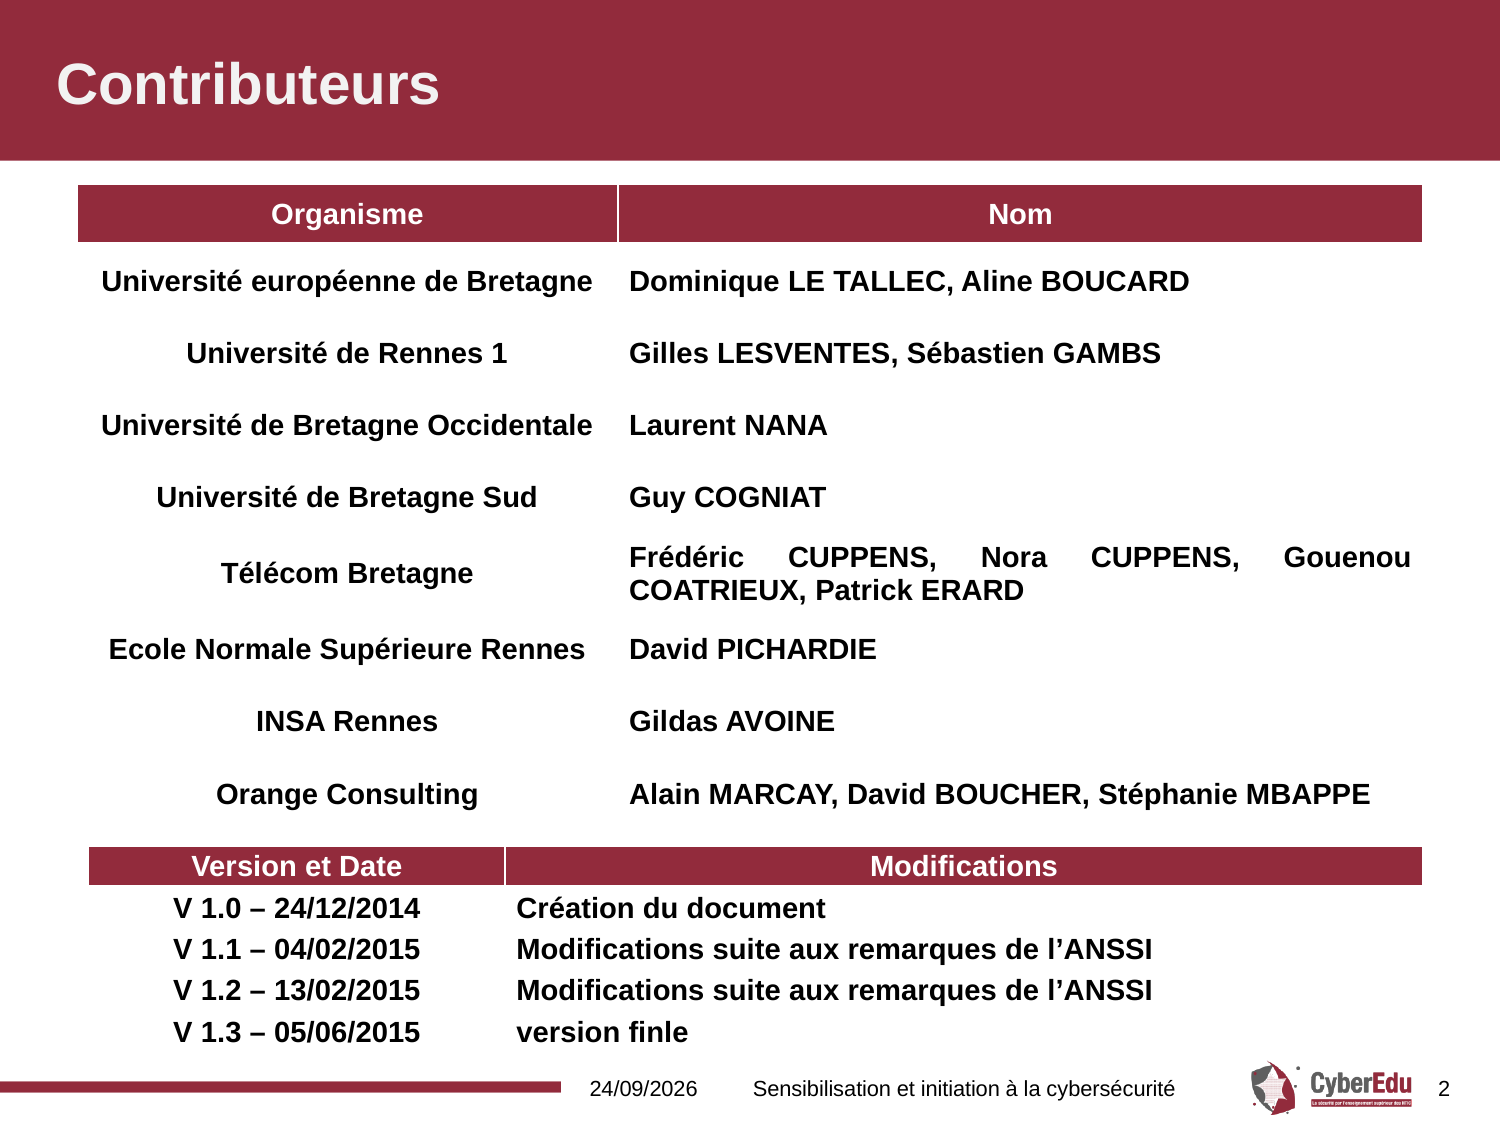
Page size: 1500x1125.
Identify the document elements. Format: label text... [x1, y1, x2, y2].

picture [1246, 1060, 1412, 1115]
table_header Version et Date [89, 847, 504, 885]
table_header Nom [619, 185, 1422, 242]
table_cell Ecole Normale Supérieure Rennes [78, 614, 617, 685]
table_cell Modifications suite aux remarques de l’ANSSI [506, 971, 1422, 1009]
table_cell V 1.2 – 13/02/2015 [89, 971, 504, 1009]
table_cell Laurent NANA [619, 390, 1422, 460]
table_cell V 1.3 – 05/06/2015 [89, 1014, 504, 1052]
table_cell Dominique LE TALLEC, Aline BOUCARD [619, 248, 1422, 316]
table_cell Guy COGNIAT [619, 462, 1422, 533]
table_cell Gildas AVOINE [619, 687, 1422, 755]
table_cell Orange Consulting [78, 761, 617, 829]
table_cell Télécom Bretagne [78, 534, 617, 613]
table_cell Frédéric CUPPENS, Nora CUPPENS, Gouenou COATRIEUX, Patrick ERARD [619, 534, 1422, 613]
table_cell Université de Rennes 1 [78, 318, 617, 388]
table_cell Modifications suite aux remarques de l’ANSSI [506, 930, 1422, 969]
slide_number <numéro> [1423, 1057, 1495, 1118]
table_header Organisme [78, 185, 617, 242]
table_cell Université européenne de Bretagne [78, 248, 617, 316]
title Contributeurs [41, 1, 1471, 161]
table_cell Gilles LESVENTES, Sébastien GAMBS [619, 318, 1422, 388]
table_cell INSA Rennes [78, 687, 617, 755]
table_header Modifications [506, 847, 1422, 885]
table_cell V 1.1 – 04/02/2015 [89, 930, 504, 969]
footer Sensibilisation et initiation à la cybersécurité [738, 1057, 1236, 1118]
slide_number 15/11/2020 [561, 1057, 727, 1118]
table_cell V 1.0 – 24/12/2014 [89, 890, 504, 928]
table_cell David PICHARDIE [619, 614, 1422, 685]
table_cell Université de Bretagne Occidentale [78, 390, 617, 460]
table_cell Création du document [506, 890, 1422, 928]
table_cell Université de Bretagne Sud [78, 462, 617, 533]
table_cell Alain MARCAY, David BOUCHER, Stéphanie MBAPPE [619, 761, 1422, 829]
table_cell version finle [506, 1014, 1422, 1052]
